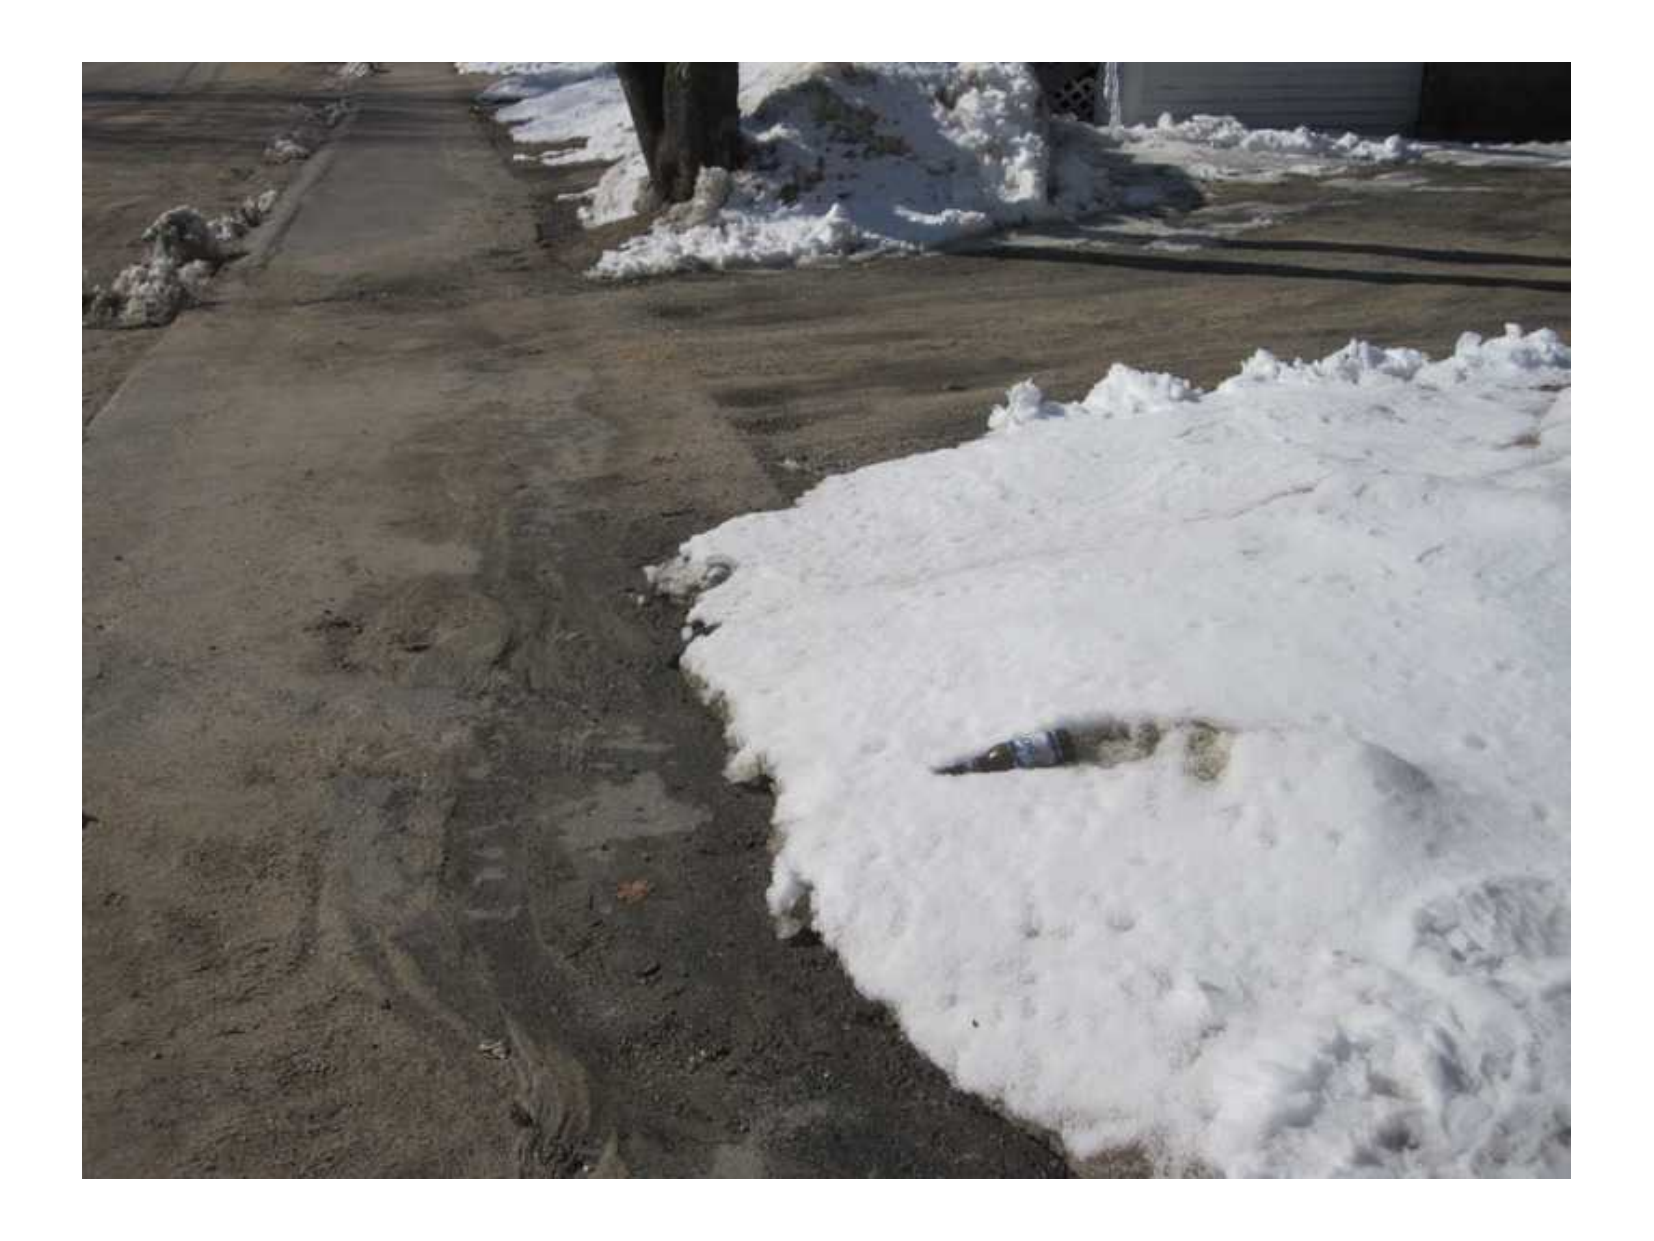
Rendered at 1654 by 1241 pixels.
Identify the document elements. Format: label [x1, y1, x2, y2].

picture [82, 62, 1571, 1179]
